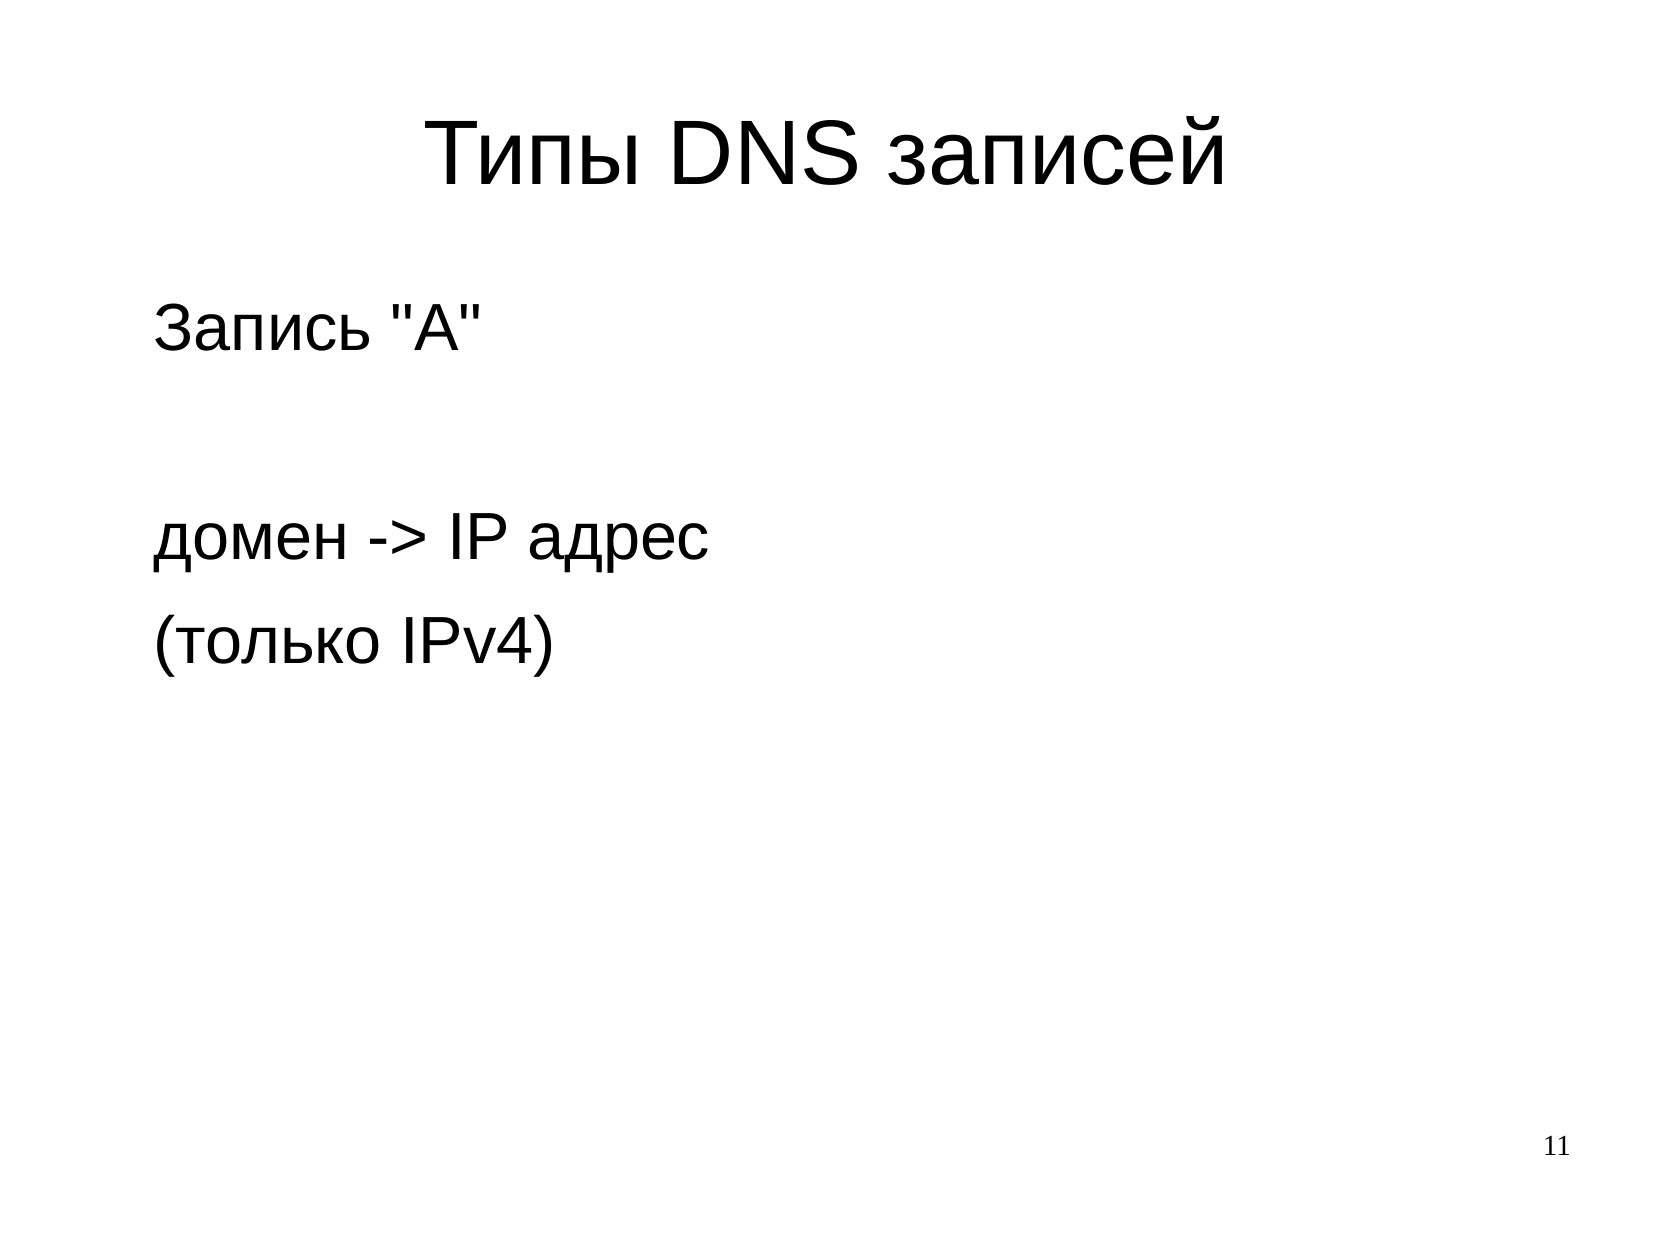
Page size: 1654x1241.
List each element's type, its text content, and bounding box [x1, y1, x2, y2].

title Типы DNS записей [82, 49, 1571, 257]
list Запись "A" домен -> IP адрес (только IPv4) [82, 290, 1571, 1109]
